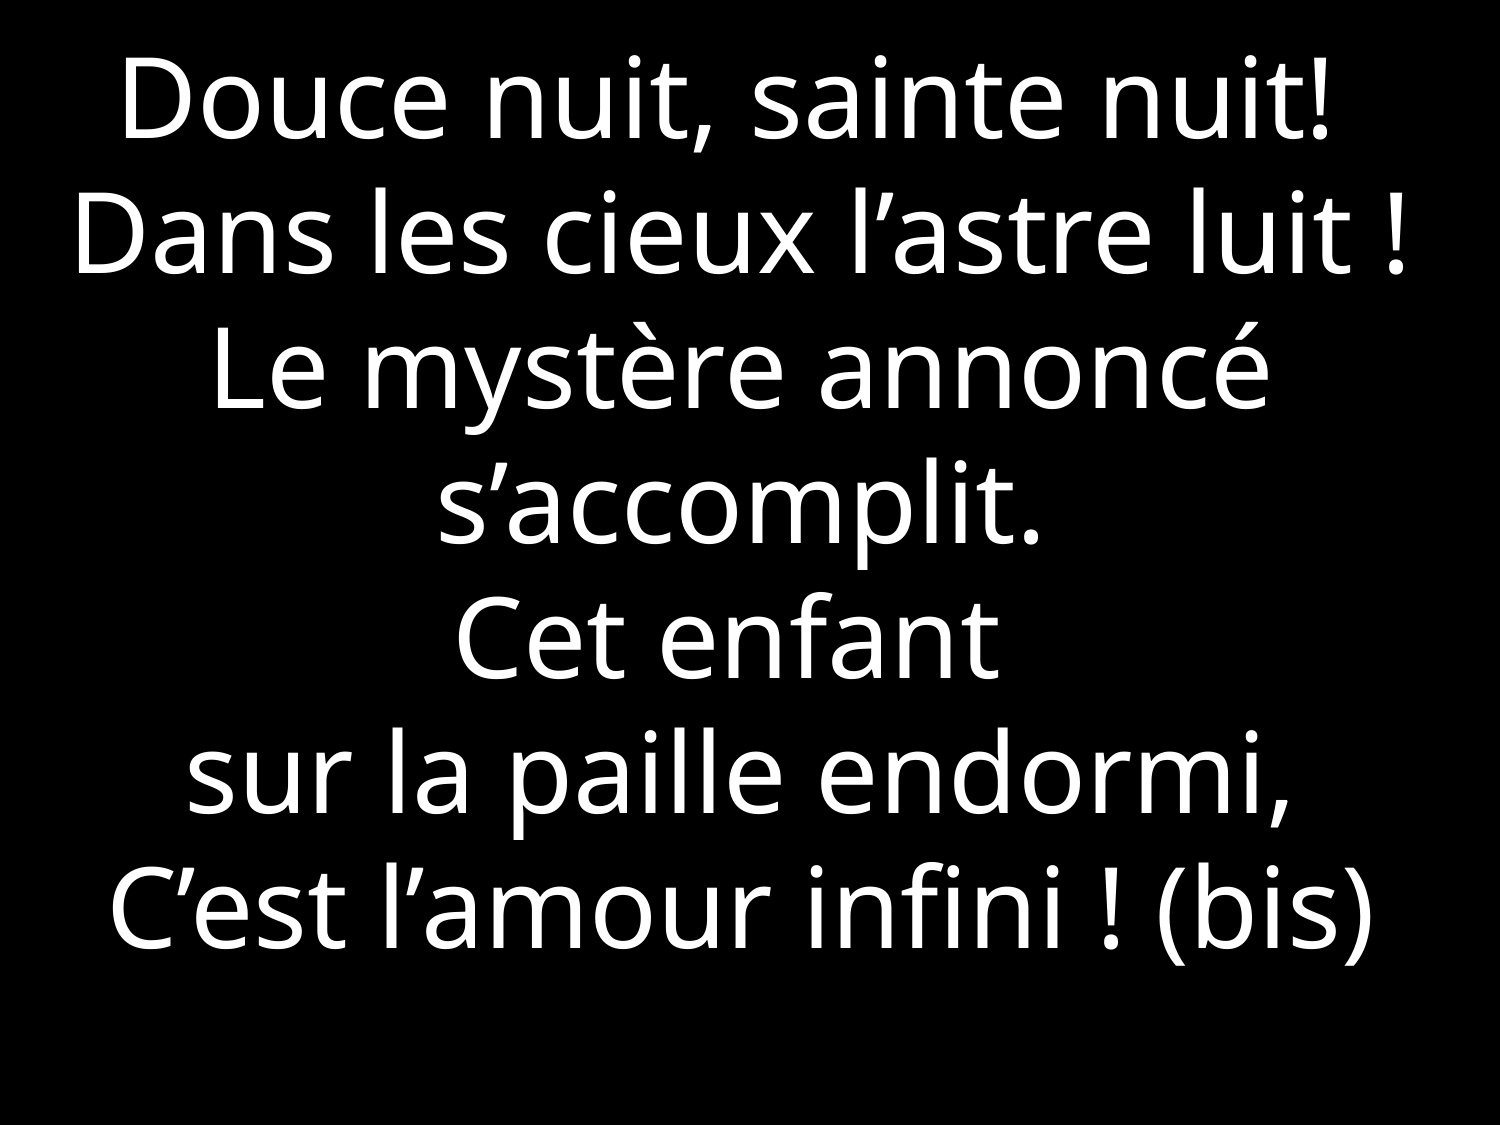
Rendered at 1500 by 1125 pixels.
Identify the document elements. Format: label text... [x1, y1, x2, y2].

subtitle Douce nuit, sainte nuit! Dans les cieux l’astre luit ! Le mystère annoncé s’accomplit. Cet enfant sur la paille endormi, C’est l’amour infini ! (bis) [0, 19, 1483, 1125]
